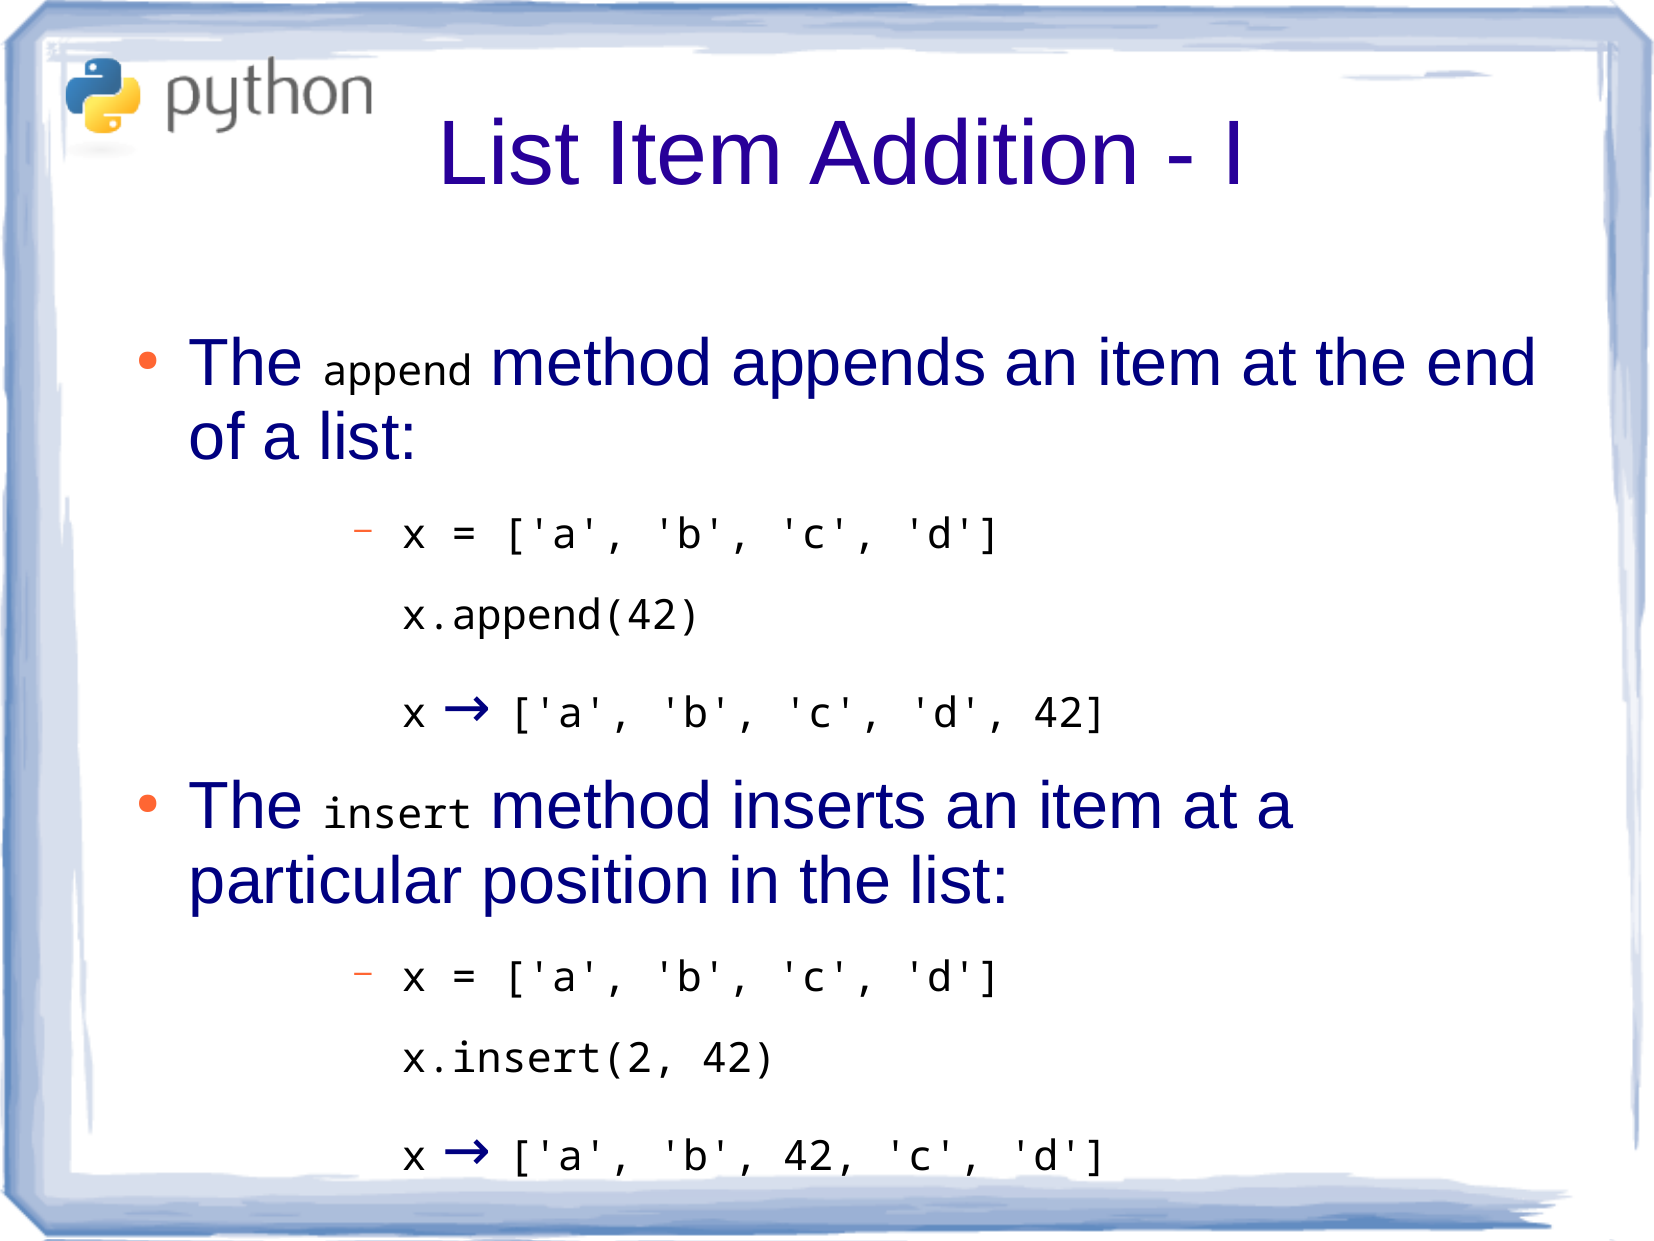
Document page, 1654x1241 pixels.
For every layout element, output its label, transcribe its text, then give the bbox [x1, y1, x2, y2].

picture [0, 0, 1654, 1241]
title List Item Addition - I [82, 49, 1571, 257]
list The append method appends an item at the end of a list: x = ['a', 'b', 'c', 'd'] x.append(42) x → ['a', 'b', 'c', 'd', 42] The insert method inserts an item at a particular position in the list: x = ['a', 'b', 'c', 'd'] x.insert(2, 42) x → ['a', 'b', 42, 'c', 'd'] [118, 324, 1571, 1152]
